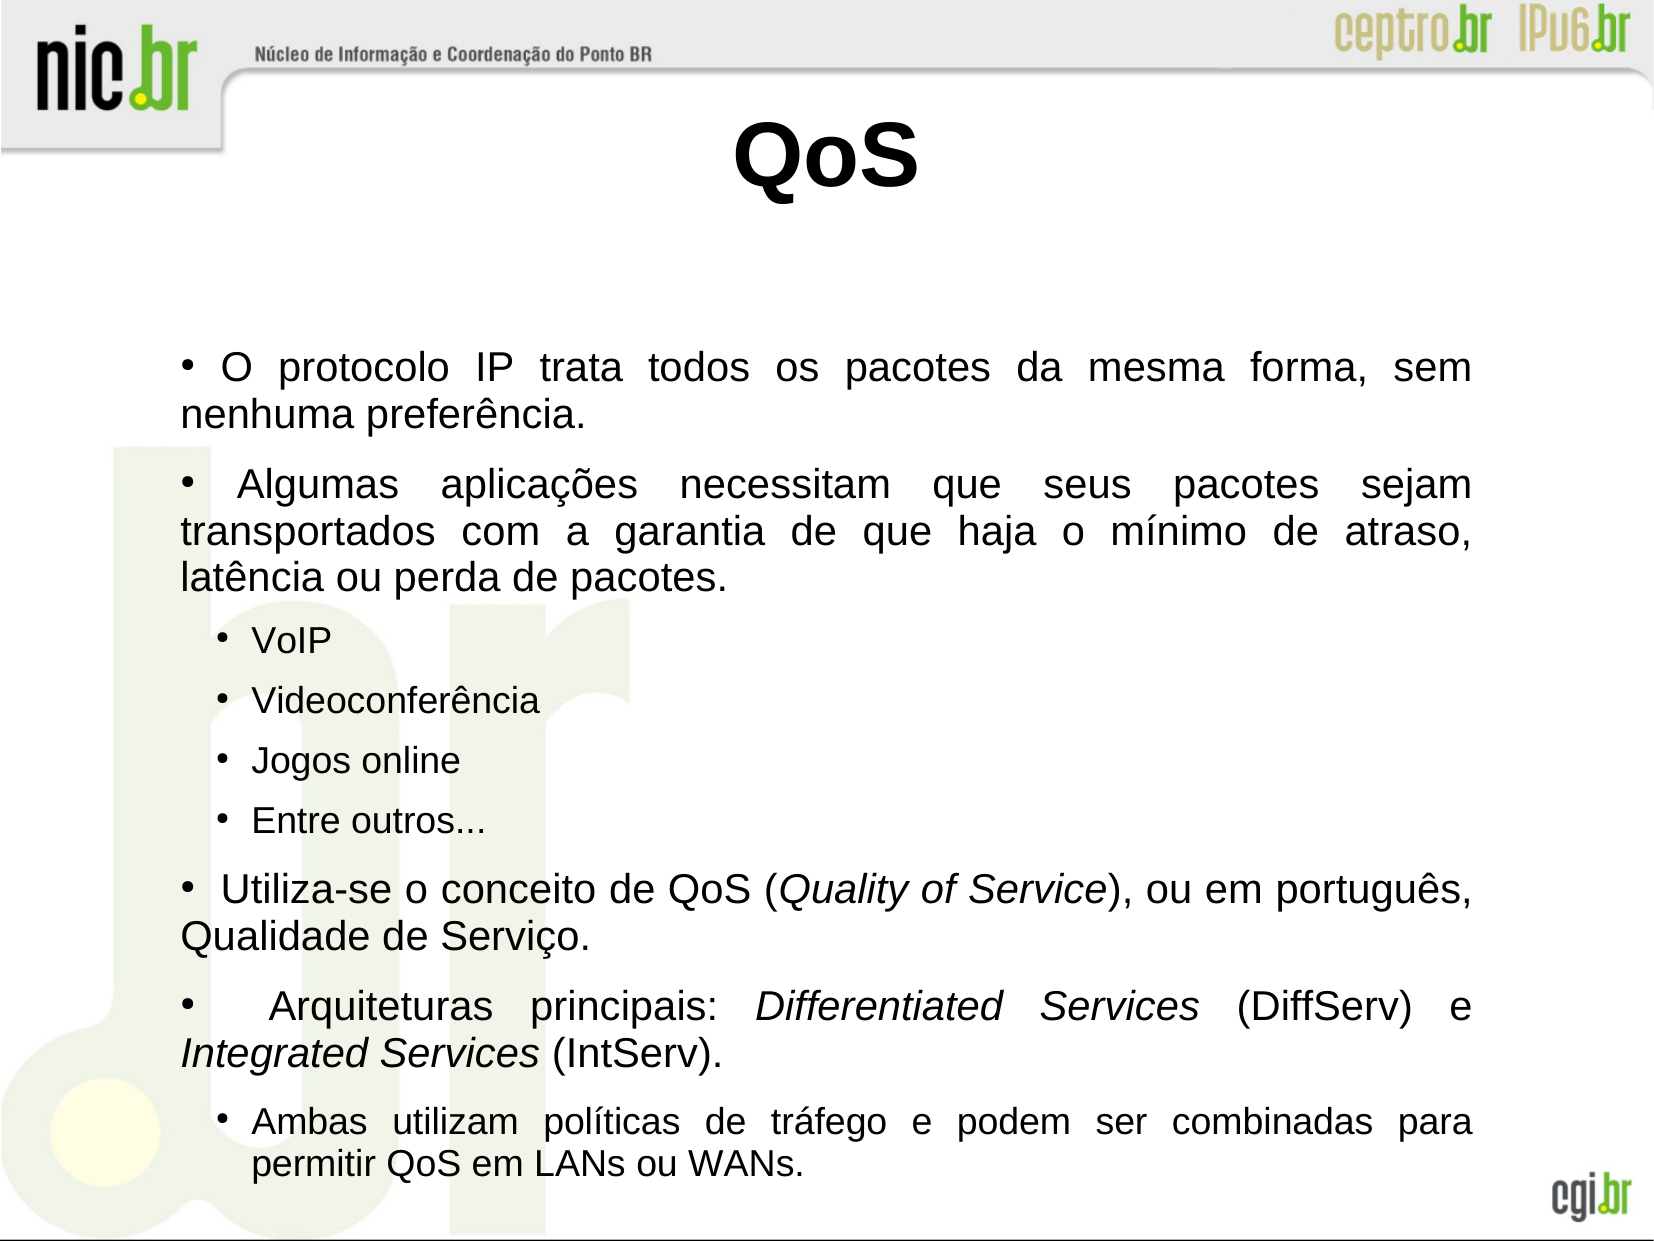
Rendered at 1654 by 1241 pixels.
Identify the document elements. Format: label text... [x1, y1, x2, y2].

text_box QoS [88, 97, 1565, 215]
picture [0, 0, 1654, 1241]
text_box O protocolo IP trata todos os pacotes da mesma forma, sem nenhuma preferência. Algumas aplicações necessitam que seus pacotes sejam transportados com a garantia de que haja o mínimo de atraso, latência ou perda de pacotes. VoIP Videoconferência Jogos online Entre outros... Utiliza-se o conceito de QoS (Quality of Service), ou em português, Qualidade de Serviço. Arquiteturas principais: Differentiated Services (DiffServ) e Integrated Services (IntServ). Ambas utilizam políticas de tráfego e podem ser combinadas para permitir QoS em LANs ou WANs. [165, 336, 1488, 975]
